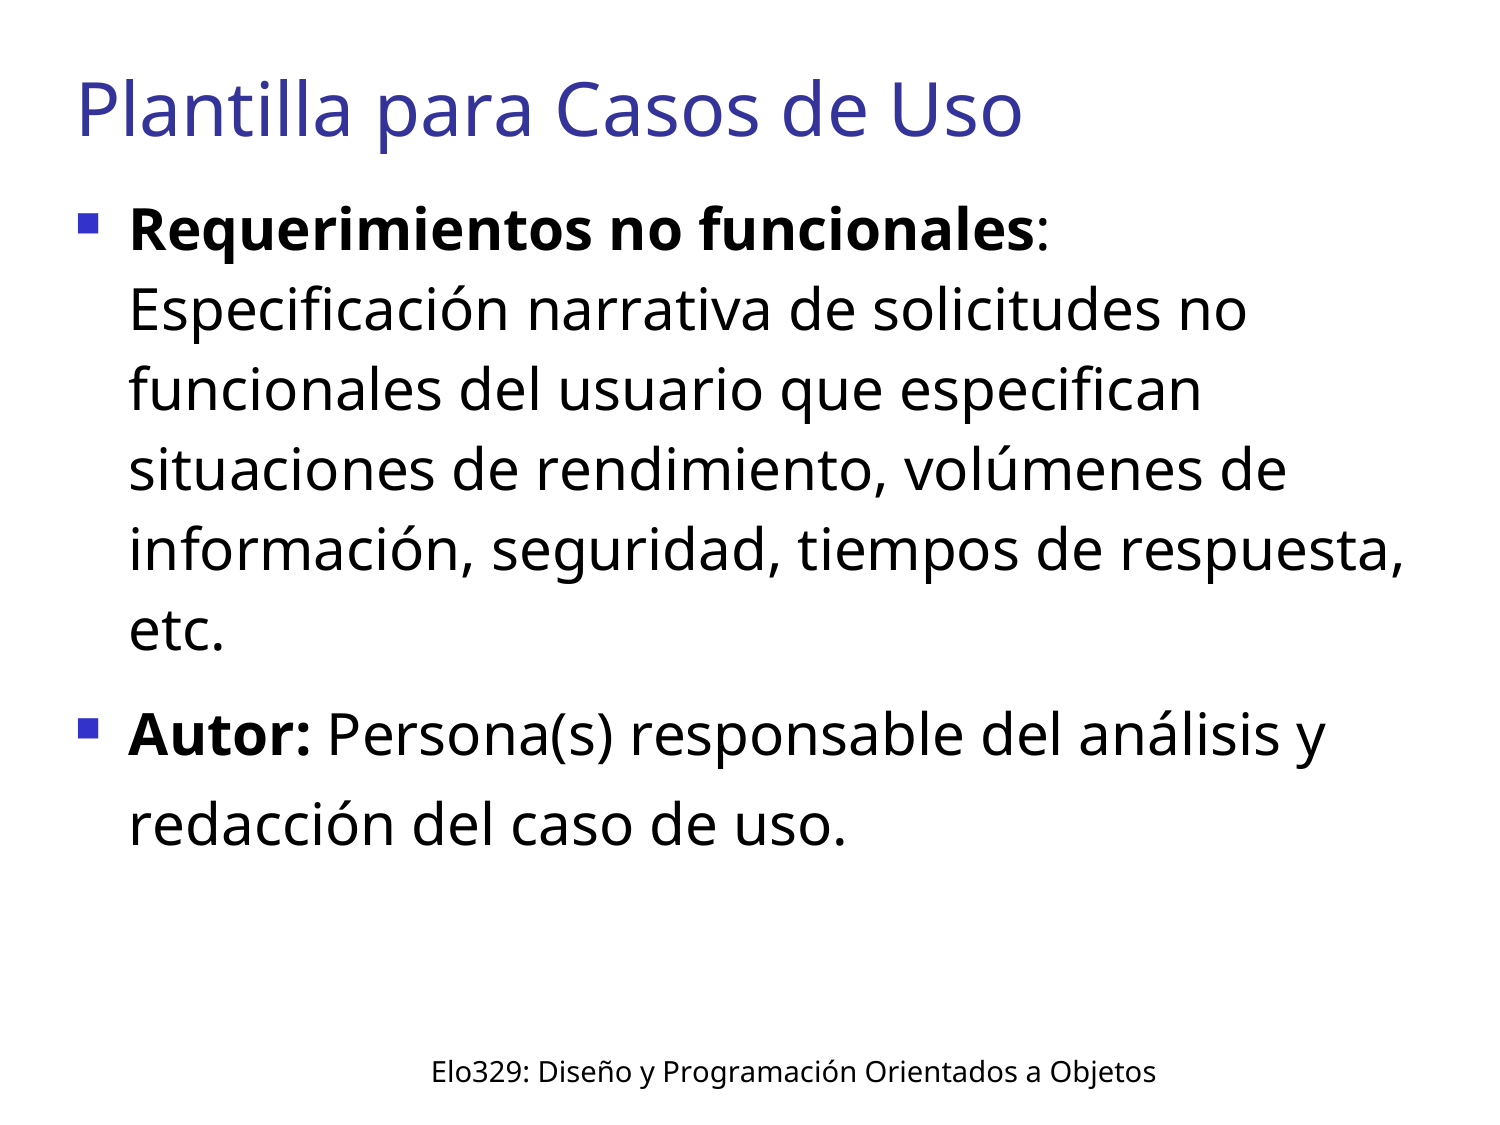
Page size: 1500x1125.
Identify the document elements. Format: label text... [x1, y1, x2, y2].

list Requerimientos no funcionales: Especificación narrativa de solicitudes no funcionales del usuario que especifican situaciones de rendimiento, volúmenes de información, seguridad, tiempos de respuesta, etc. Autor: Persona(s) responsable del análisis y redacción del caso de uso. [75, 187, 1446, 1051]
title Plantilla para Casos de Uso [75, 25, 1449, 188]
